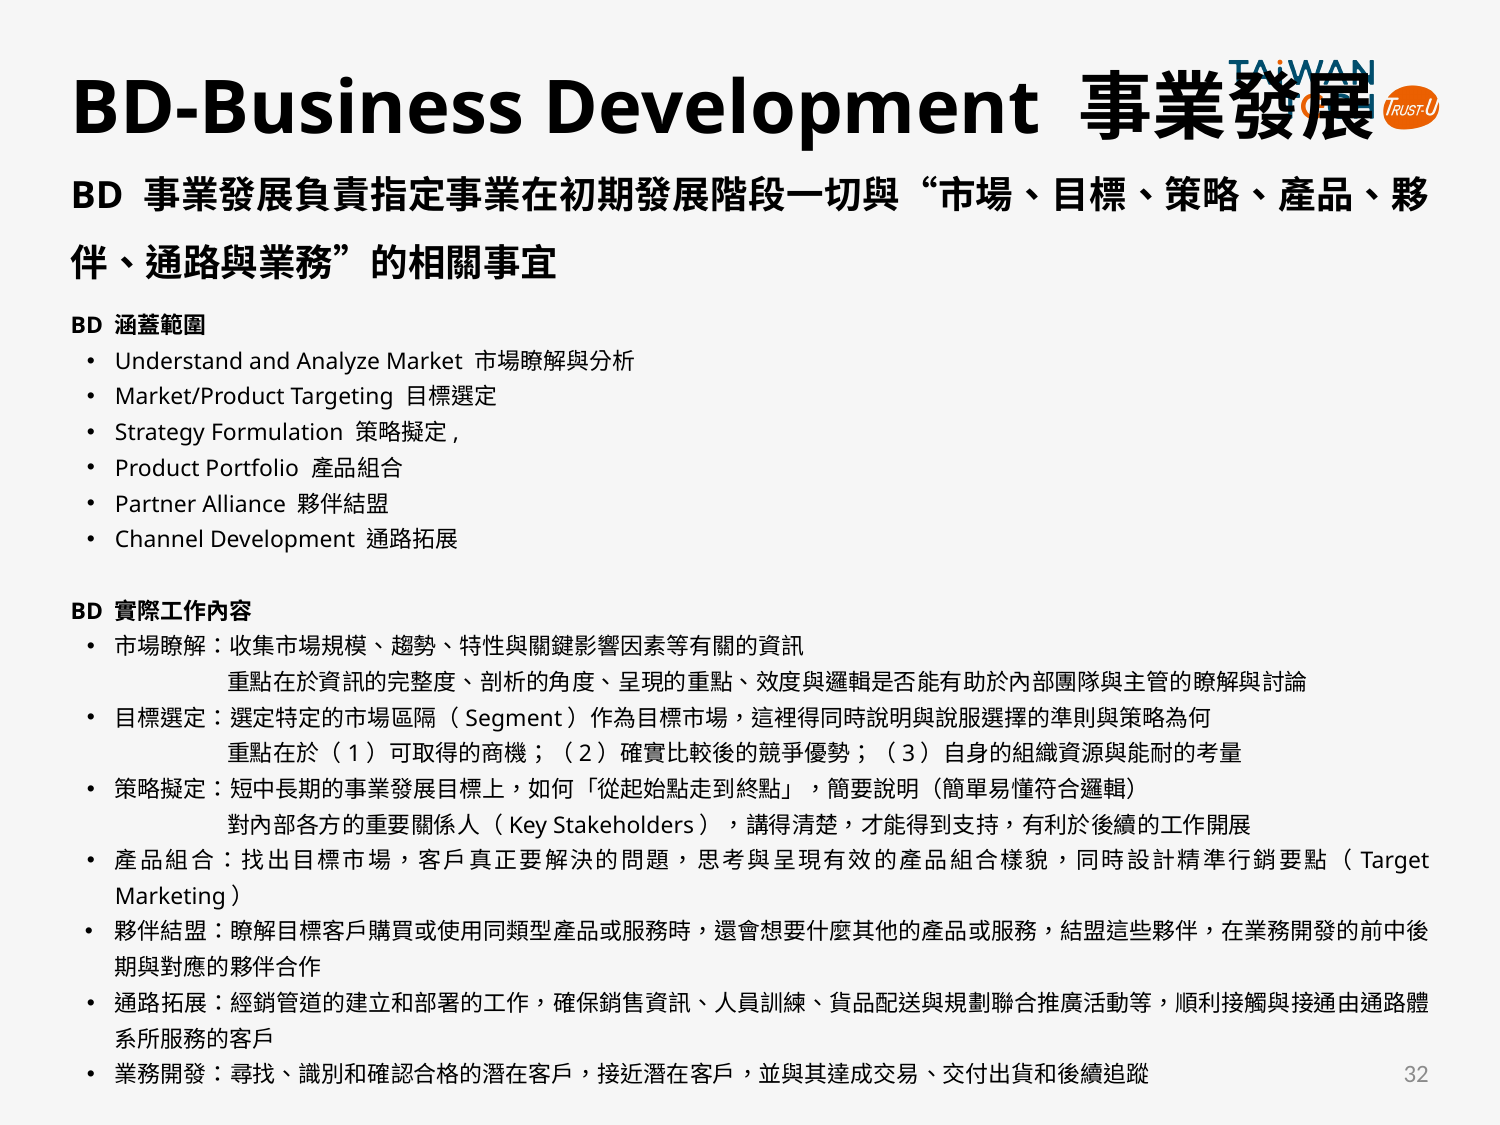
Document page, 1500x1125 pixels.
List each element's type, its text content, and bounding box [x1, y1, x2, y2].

title BD-Business Development 事業發展 [55, 33, 1444, 141]
text_box BD 涵蓋範圍 Understand and Analyze Market 市場瞭解與分析 Market/Product Targeting 目標選定 Strategy Formulation 策略擬定, Product Portfolio 產品組合 Partner Alliance 夥伴結盟 Channel Development 通路拓展 BD 實際工作內容 市場瞭解：收集市場規模、趨勢、特性與關鍵影響因素等有關的資訊 重點在於資訊的完整度、剖析的角度、呈現的重點、效度與邏輯是否能有助於內部團隊與主管的瞭解與討論 目標選定：選定特定的市場區隔（Segment）作為目標市場，這裡得同時說明與說服選擇的準則與策略為何 重點在於（1）可取得的商機；（2）確實比較後的競爭優勢；（3）自身的組織資源與能耐的考量 策略擬定：短中長期的事業發展目標上，如何「從起始點走到終點」，簡要說明（簡單易懂符合邏輯） 對內部各方的重要關係人（Key Stakeholders），講得清楚，才能得到支持，有利於後續的工作開展 產品組合：找出目標市場，客戶真正要解決的問題，思考與呈現有效的產品組合樣貌，同時設計精準行銷要點（Target Marketing） 夥伴結盟：瞭解目標客戶購買或使用同類型產品或服務時，還會想要什麼其他的產品或服務，結盟這些夥伴，在業務開發的前中後期與對應的夥伴合作 通路拓展：經銷管道的建立和部署的工作，確保銷售資訊、人員訓練、貨品配送與規劃聯合推廣活動等，順利接觸與接通由通路體系所服務的客戶 業務開發：尋找、識別和確認合格的潛在客戶，接近潛在客戶，並與其達成交易、交付出貨和後續追蹤 [55, 295, 1444, 1101]
text_box BD 事業發展負責指定事業在初期發展階段一切與“市場、目標、策略、產品、夥伴、通路與業務”的相關事宜 [55, 141, 1444, 292]
